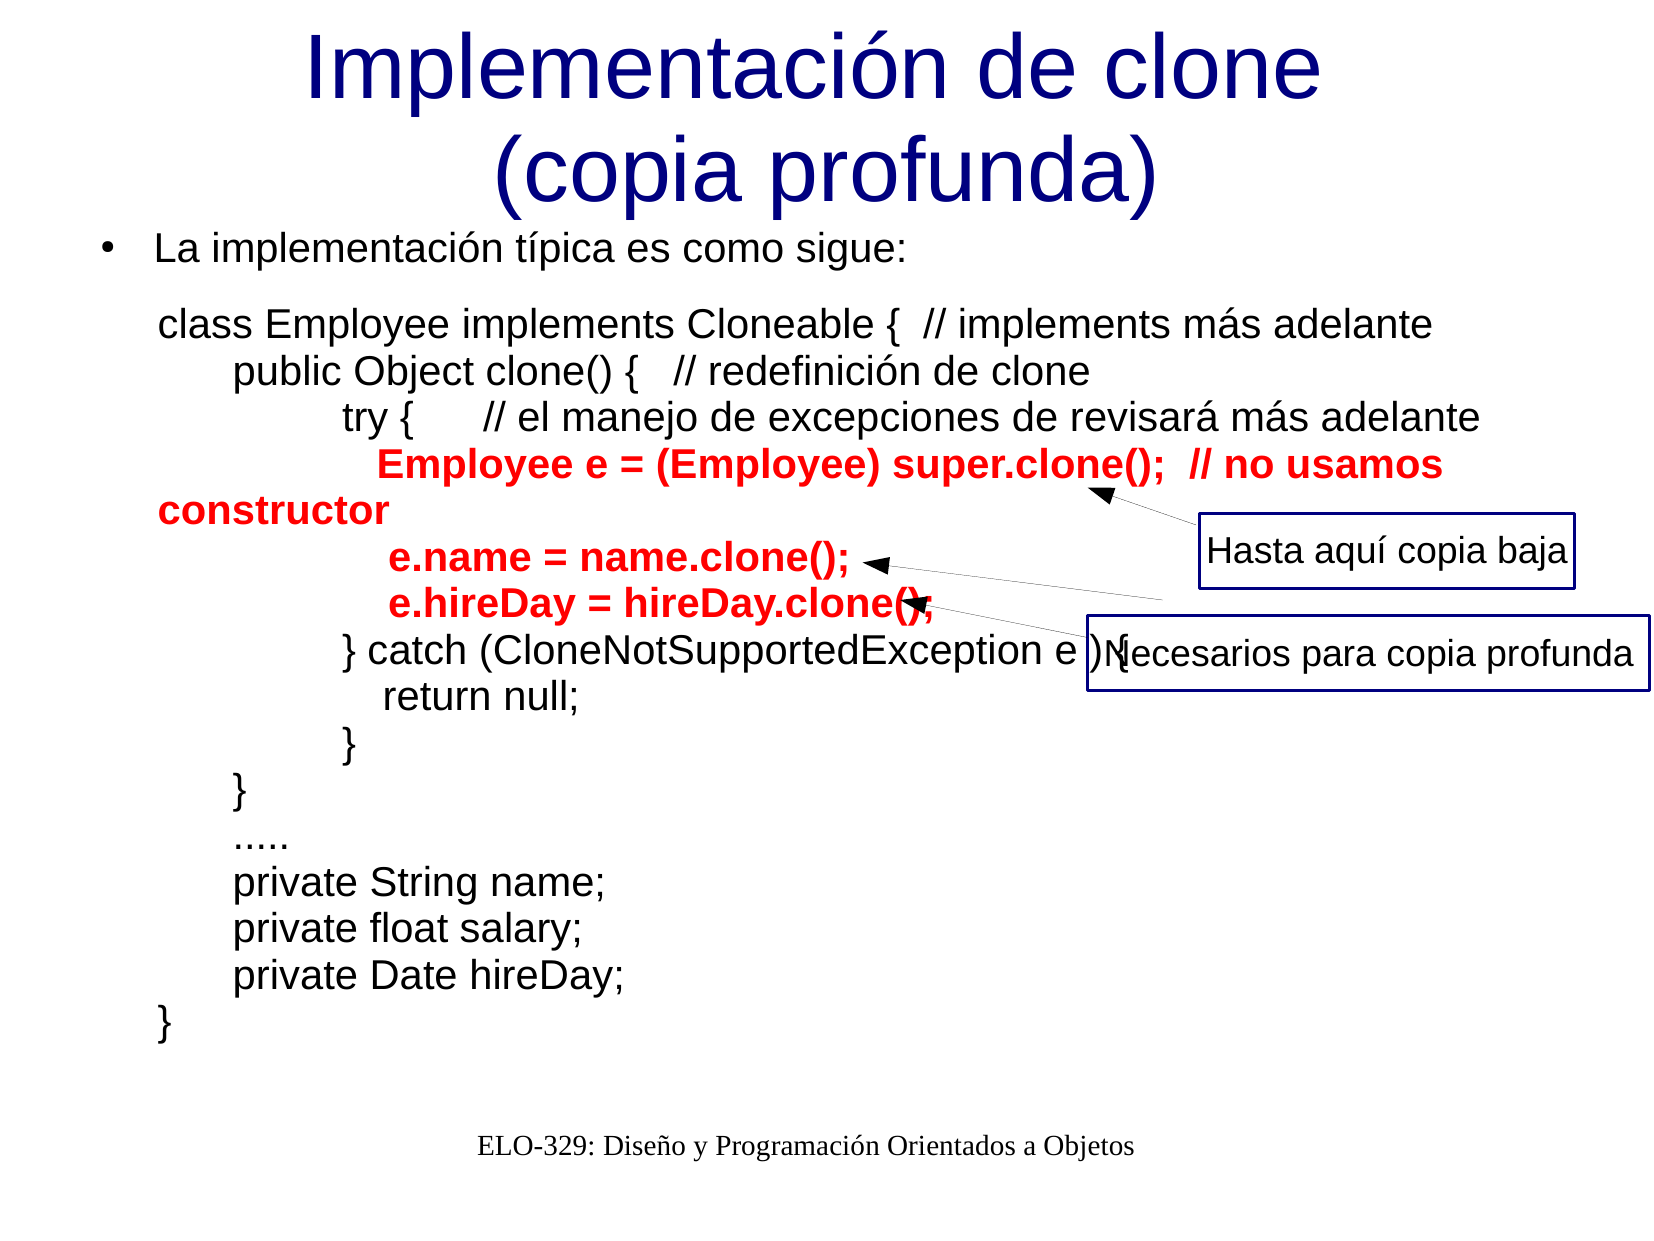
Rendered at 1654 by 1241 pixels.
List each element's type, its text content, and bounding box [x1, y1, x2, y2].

text_box Hasta aquí copia baja [1199, 513, 1575, 589]
list La implementación típica es como sigue: class Employee implements Cloneable { // implements más adelante public Object clone() { // redefinición de clone try { // el manejo de excepciones de revisará más adelante Employee e = (Employee) super.clone(); // no usamos constructor e.name = name.clone(); e.hireDay = hireDay.clone(); } catch (CloneNotSupportedException e ) { return null; } } ..... private String name; private float salary; private Date hireDay; } [82, 225, 1651, 1163]
text_box Necesarios para copia profunda [1087, 615, 1650, 691]
title Implementación de clone (copia profunda) [82, 4, 1571, 225]
